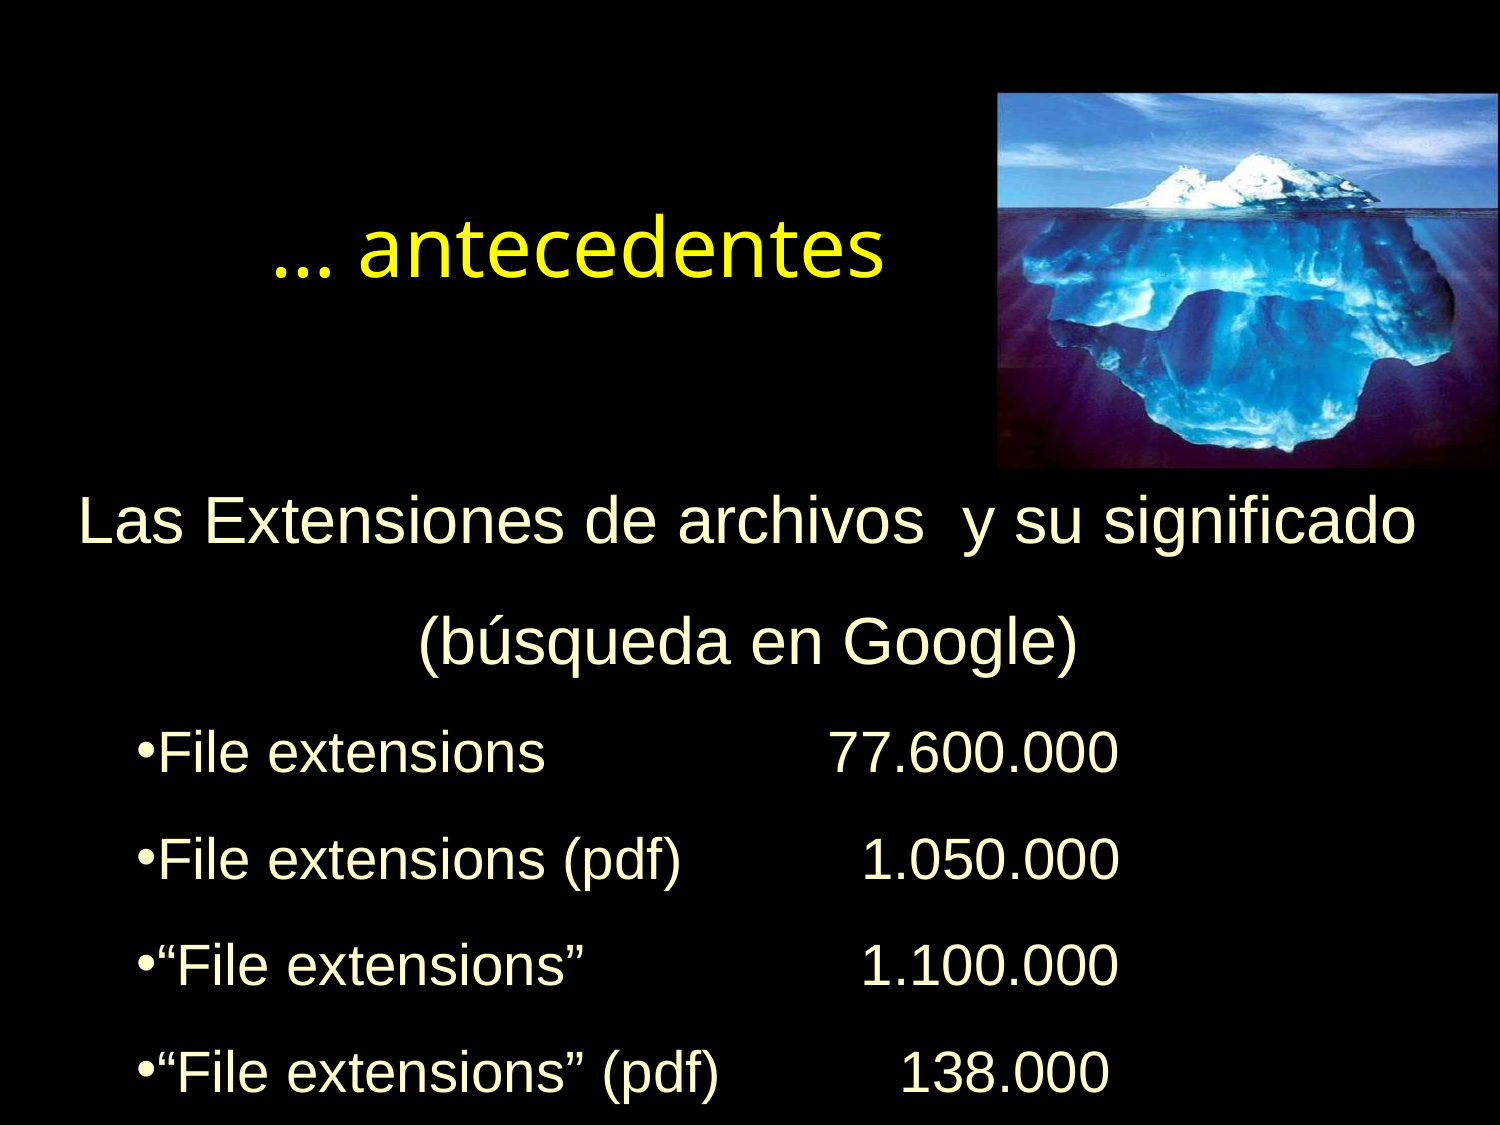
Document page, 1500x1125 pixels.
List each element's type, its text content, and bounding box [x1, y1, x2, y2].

picture [997, 91, 1500, 469]
text_box Las Extensiones de archivos y su significado (búsqueda en Google) File extensions 77.600.000 File extensions (pdf) 1.050.000 “File extensions” 1.100.000 “File extensions” (pdf) 138.000 [46, 468, 1450, 1112]
title … antecedentes [0, 177, 997, 303]
